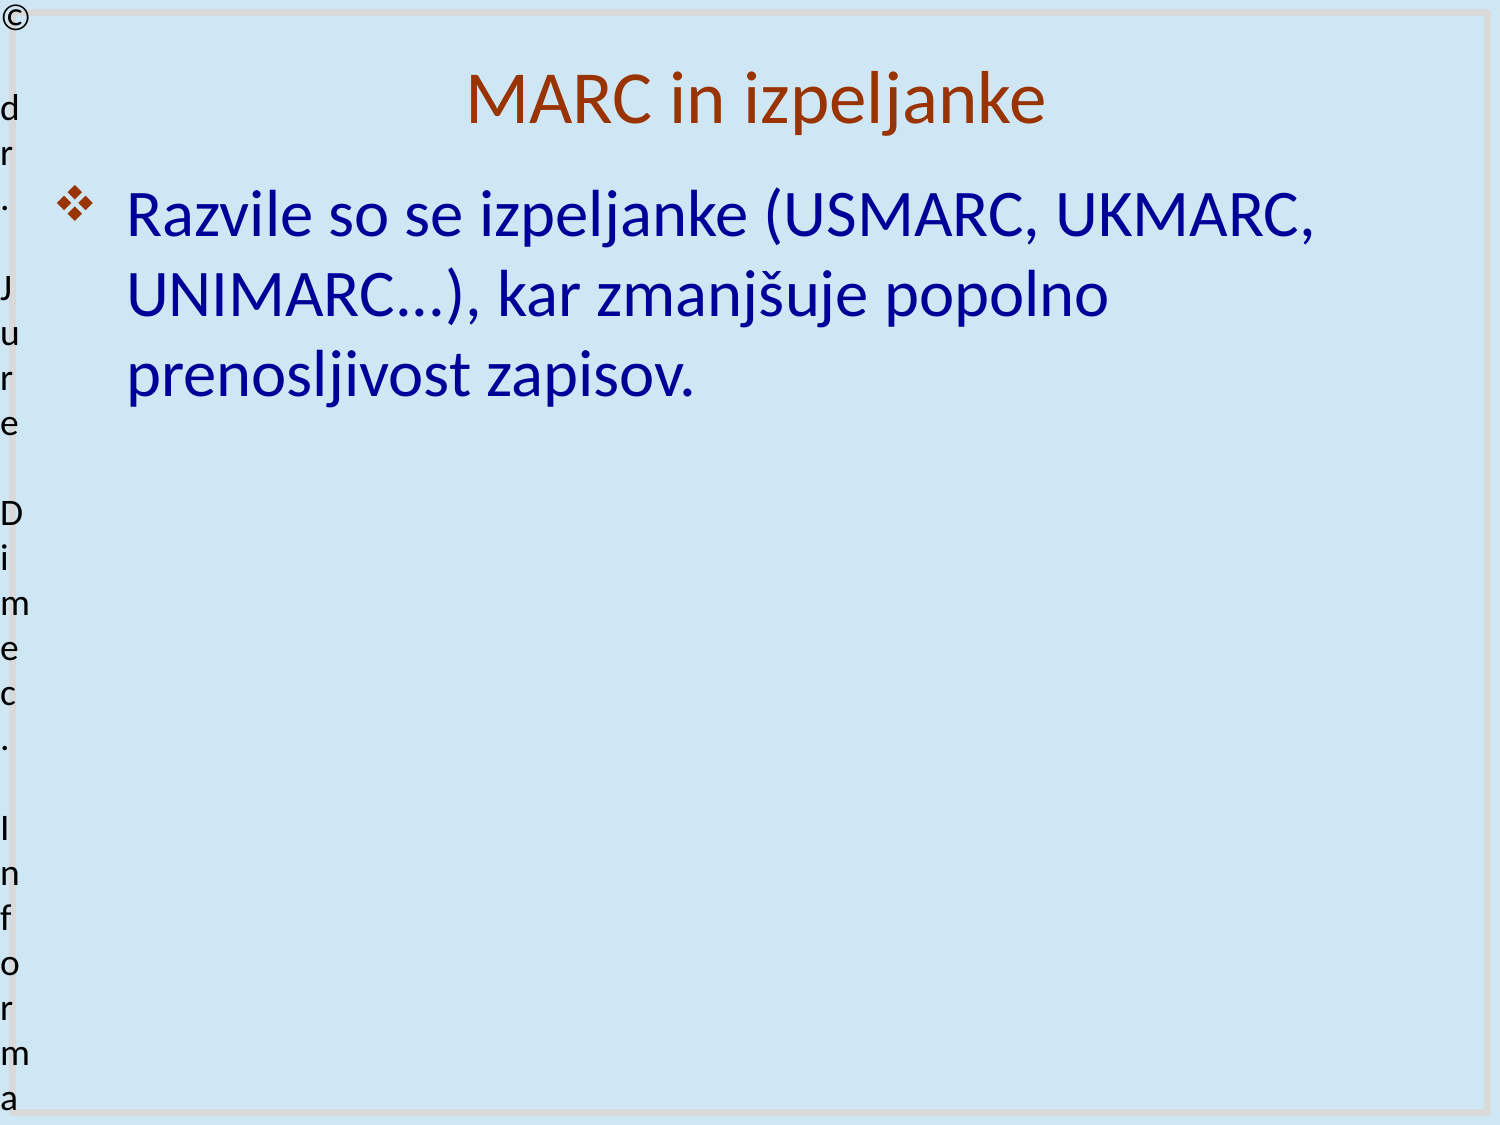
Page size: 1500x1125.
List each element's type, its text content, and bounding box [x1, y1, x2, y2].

list Razvile so se izpeljanke (USMARC, UKMARC, UNIMARC...), kar zmanjšuje popolno prenosljivost zapisov. [37, 162, 1475, 1050]
title MARC in izpeljanke [37, 37, 1475, 150]
